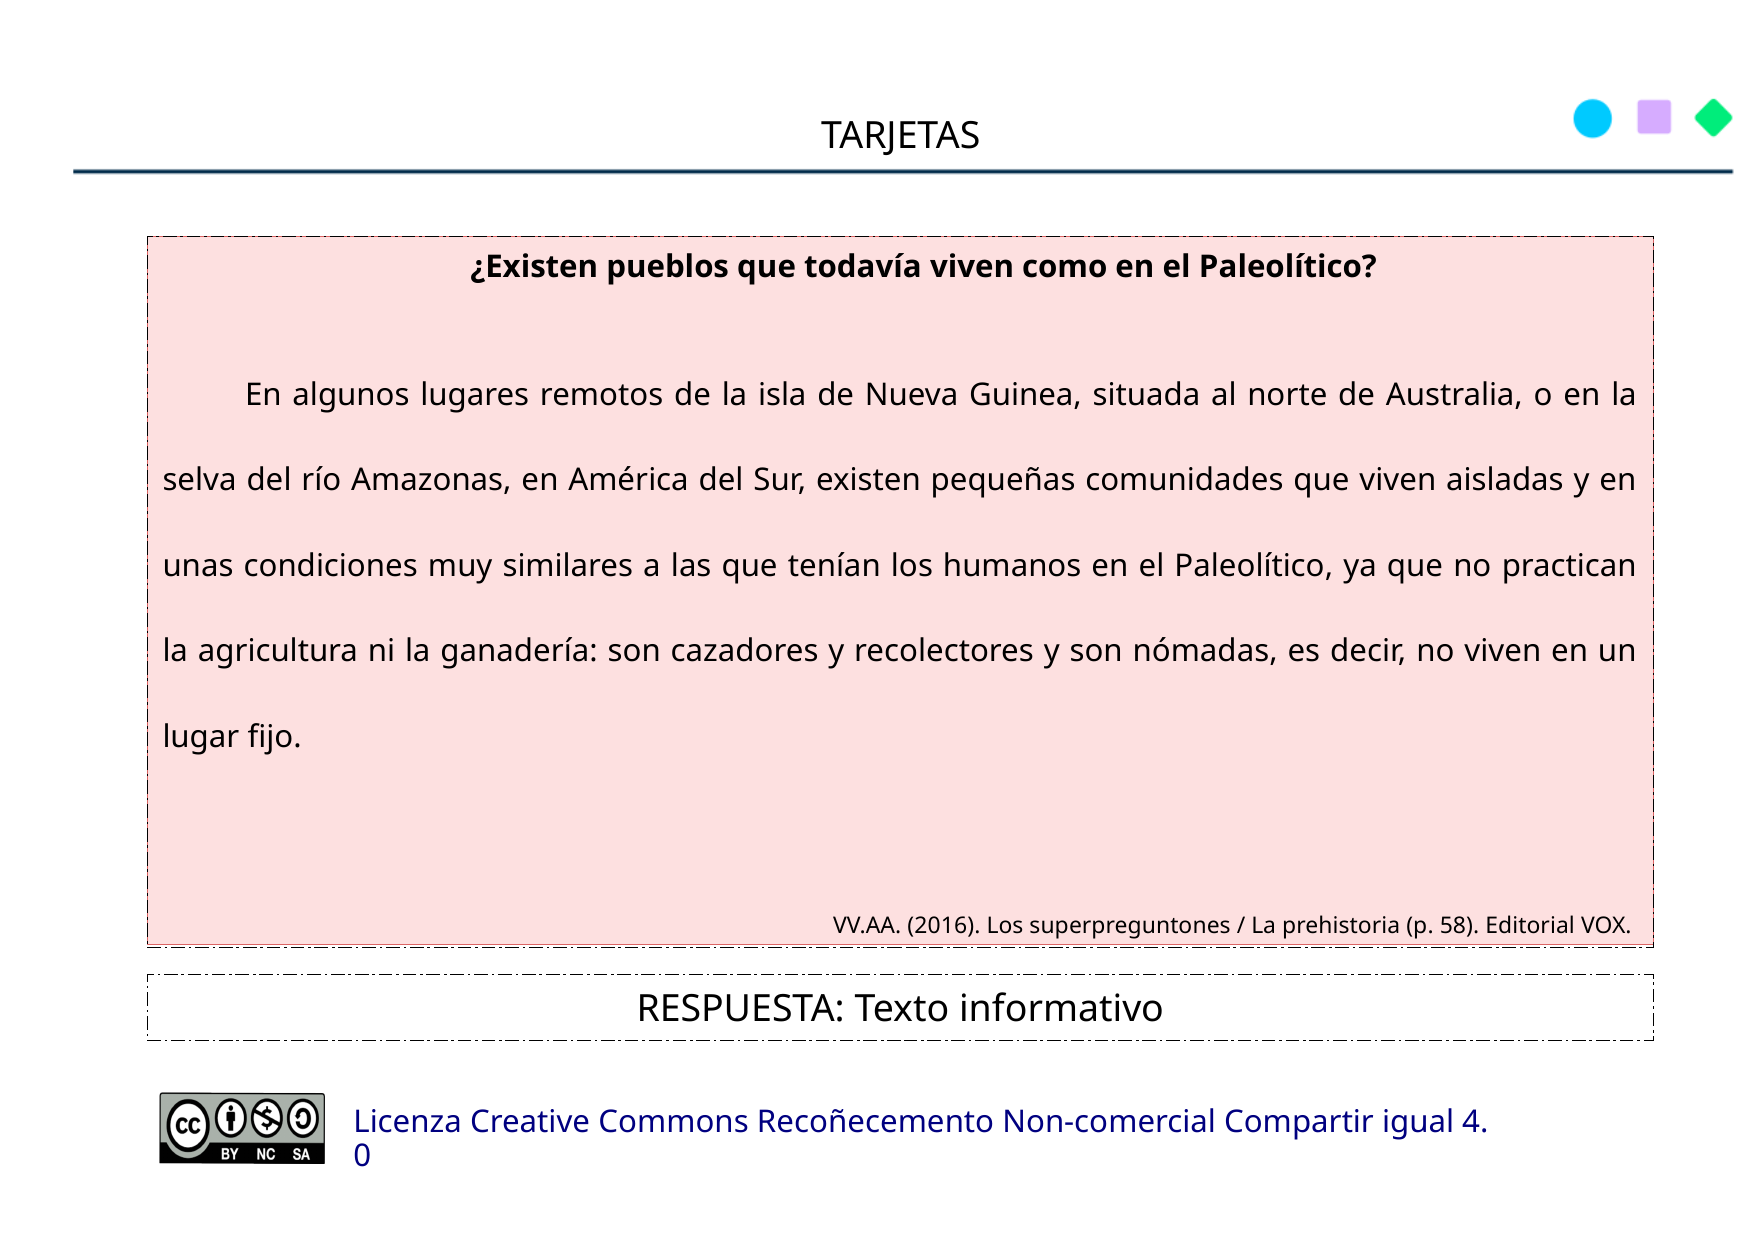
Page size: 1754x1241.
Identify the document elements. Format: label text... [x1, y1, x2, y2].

text_box Licenza Creative Commons Recoñecemento Non-comercial Compartir igual 4.0 [338, 1072, 1506, 1170]
text_box ¿Existen pueblos que todavía viven como en el Paleolítico? En algunos lugares remotos de la isla de Nueva Guinea, situada al norte de Australia, o en la selva del río Amazonas, en América del Sur, existen pequeñas comunidades que viven aisladas y en unas condiciones muy similares a las que tenían los humanos en el Paleolítico, ya que no practican la agricultura ni la ganadería: son cazadores y recolectores y son nómadas, es decir, no viven en un lugar fijo. VV.AA. (2016). Los superpreguntones / La prehistoria (p. 58). Editorial VOX. [147, 236, 1654, 945]
text_box RESPUESTA: Texto informativo [147, 974, 1654, 1040]
picture [59, 70, 1743, 197]
picture [159, 1092, 325, 1164]
